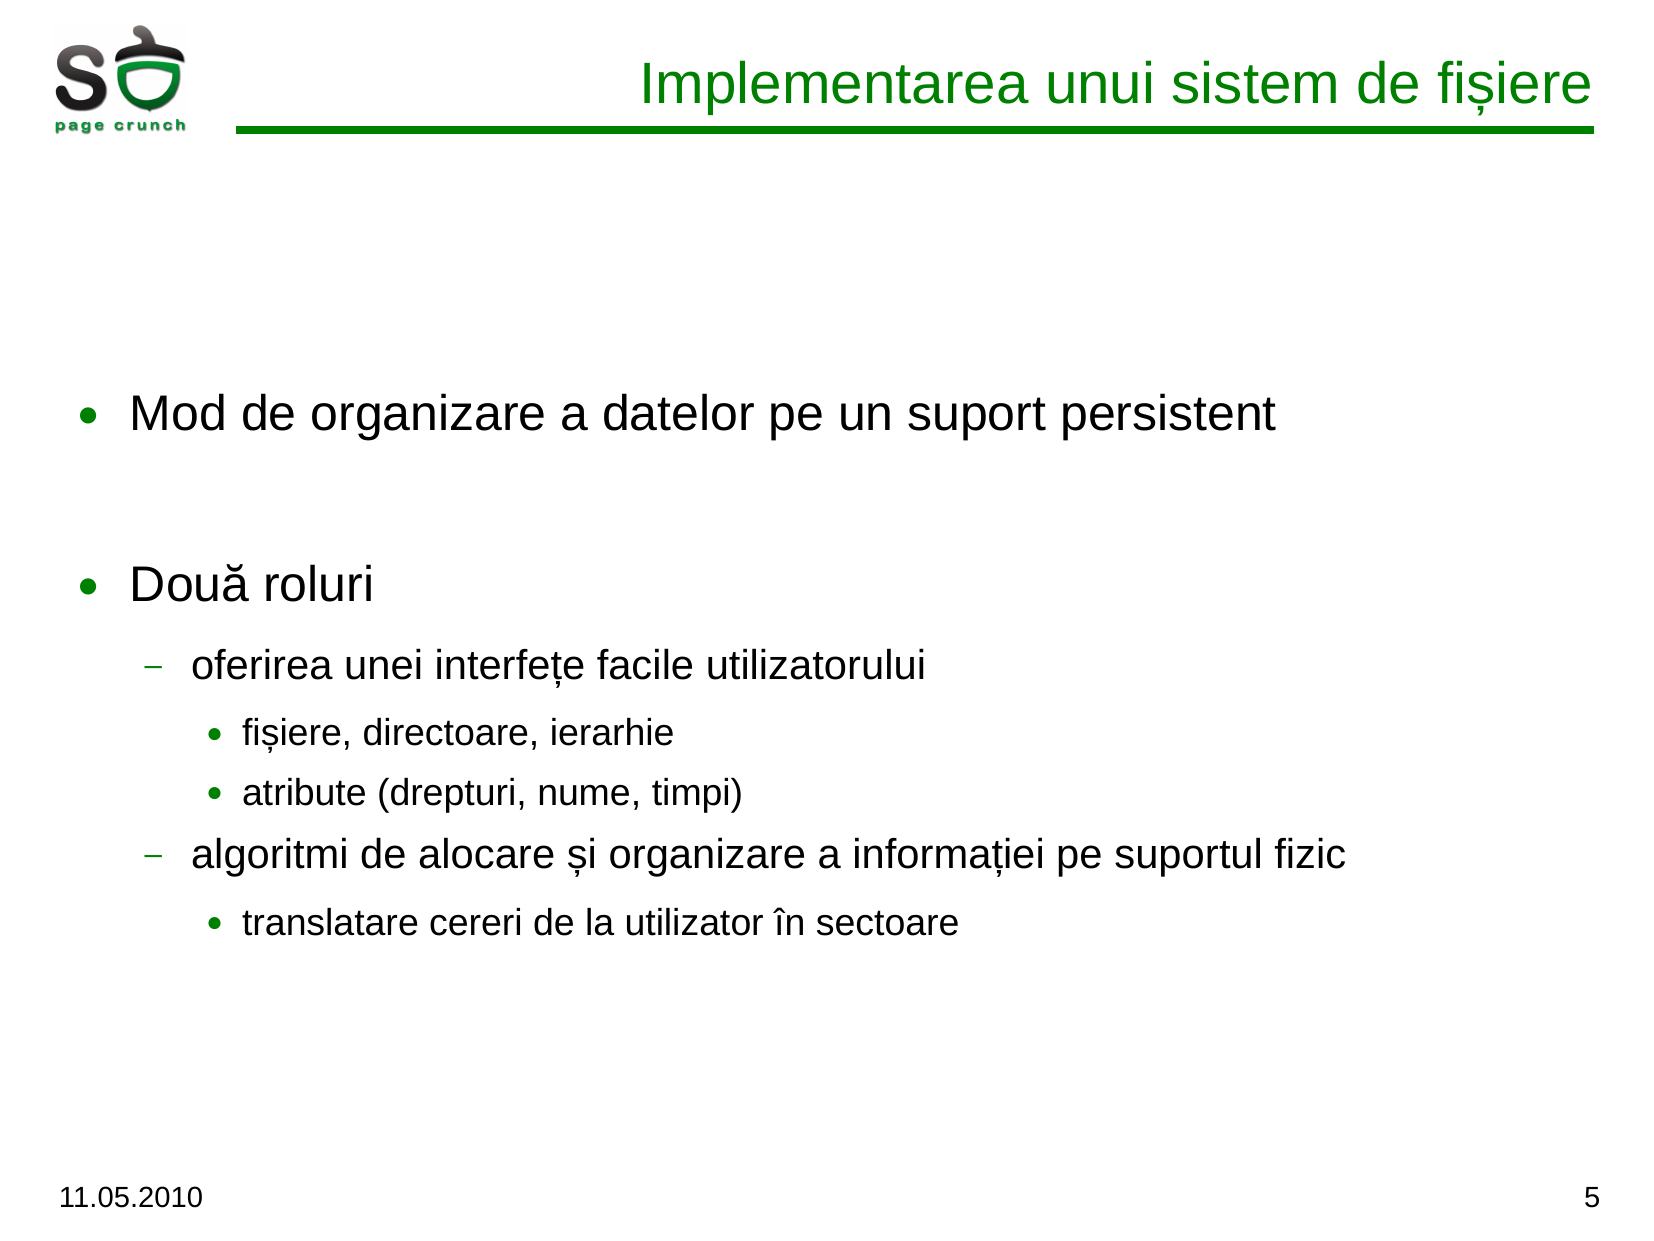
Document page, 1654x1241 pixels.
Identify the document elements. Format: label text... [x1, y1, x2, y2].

picture [53, 23, 188, 136]
list Mod de organizare a datelor pe un suport persistent Două roluri oferirea unei interfețe facile utilizatorului fișiere, directoare, ierarhie atribute (drepturi, nume, timpi) algoritmi de alocare și organizare a informației pe suportul fizic translatare cereri de la utilizator în sectoare [59, 177, 1595, 1152]
title Implementarea unui sistem de fișiere [236, 49, 1595, 119]
